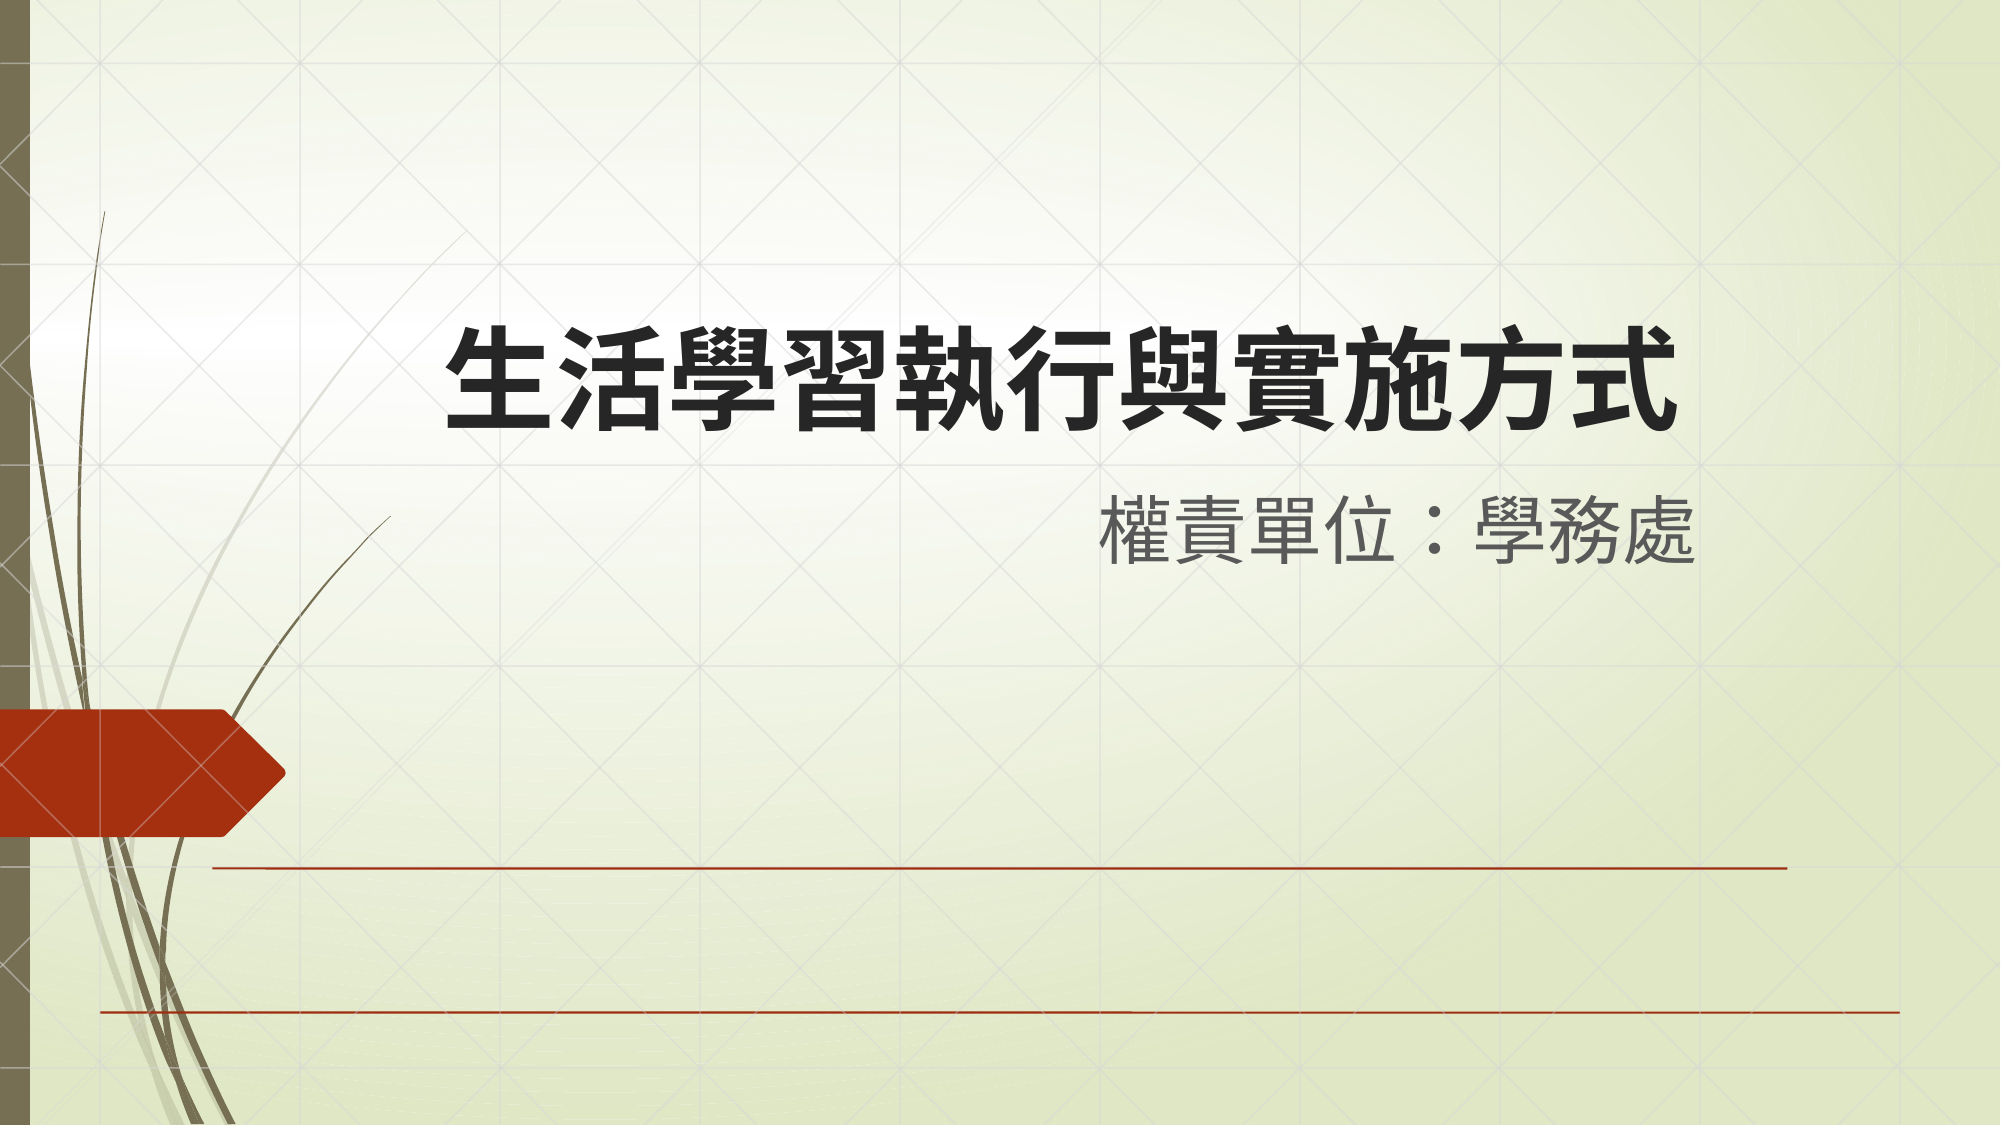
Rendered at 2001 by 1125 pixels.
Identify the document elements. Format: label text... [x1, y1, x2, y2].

subtitle 權責單位：學務處 [1082, 476, 1813, 594]
title 生活學習執行與實施方式 [249, 229, 1873, 452]
